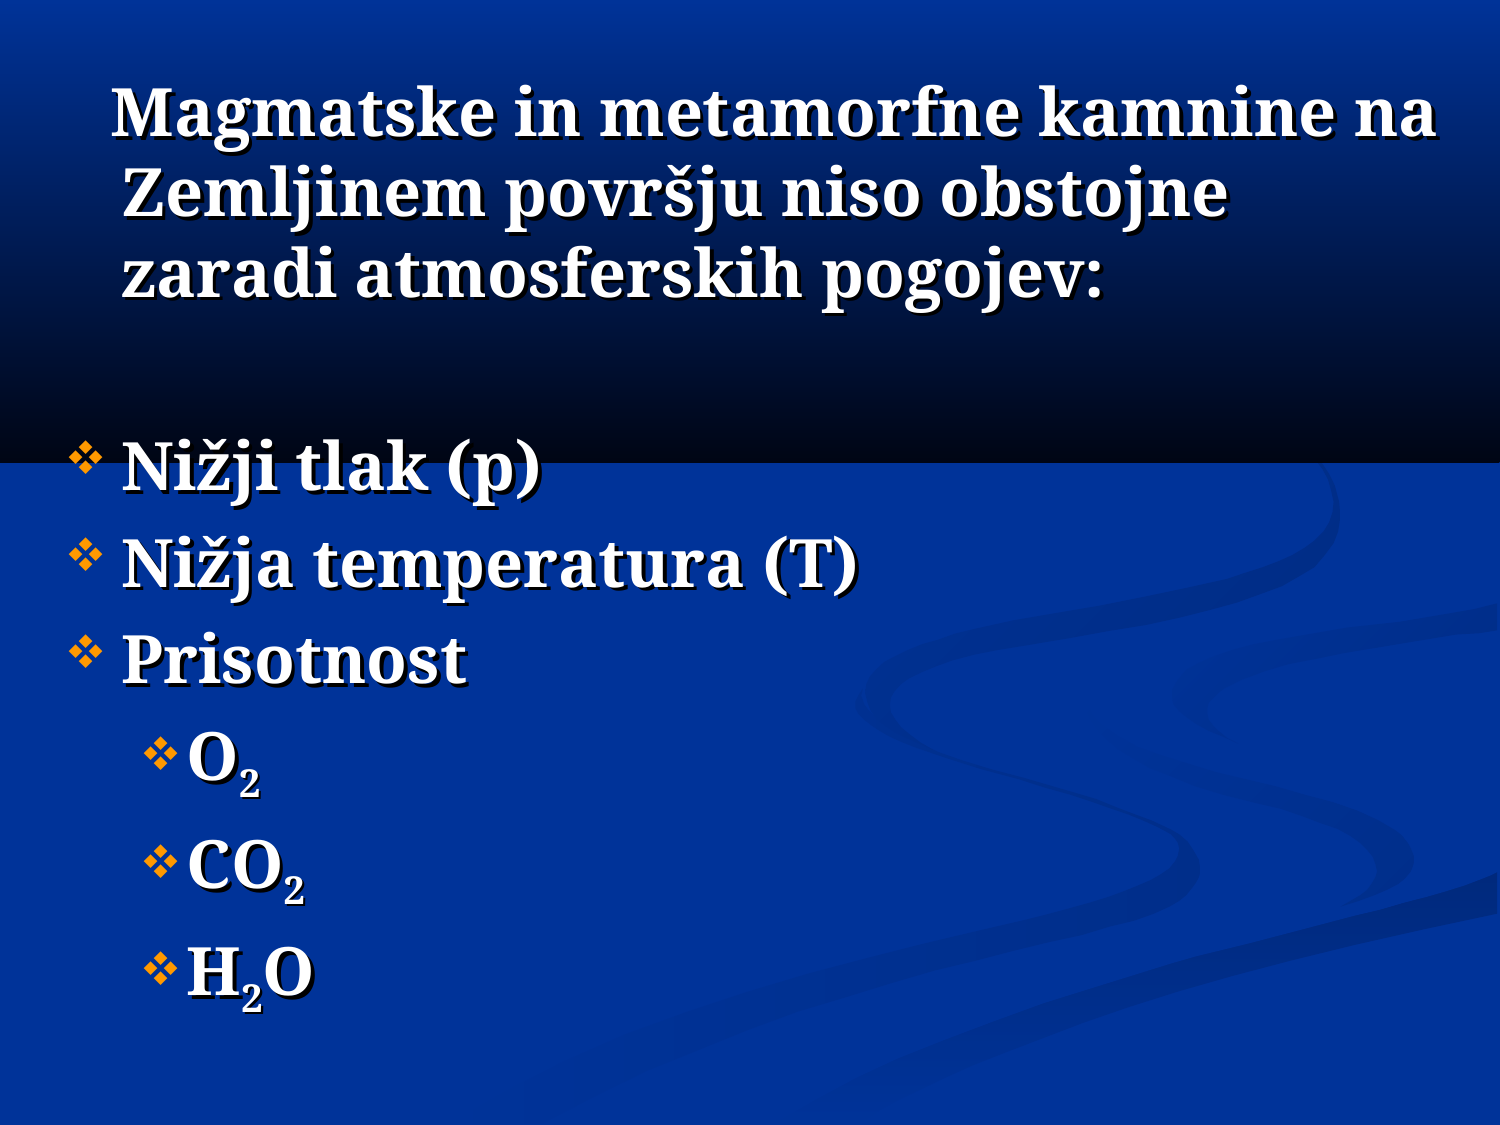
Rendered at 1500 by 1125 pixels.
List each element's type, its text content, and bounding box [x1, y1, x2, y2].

list Magmatske in metamorfne kamnine na Zemljinem površju niso obstojne zaradi atmosferskih pogojev: Nižji tlak (p) Nižja temperatura (T) Prisotnost O2 CO2 H2O [50, 62, 1463, 1124]
